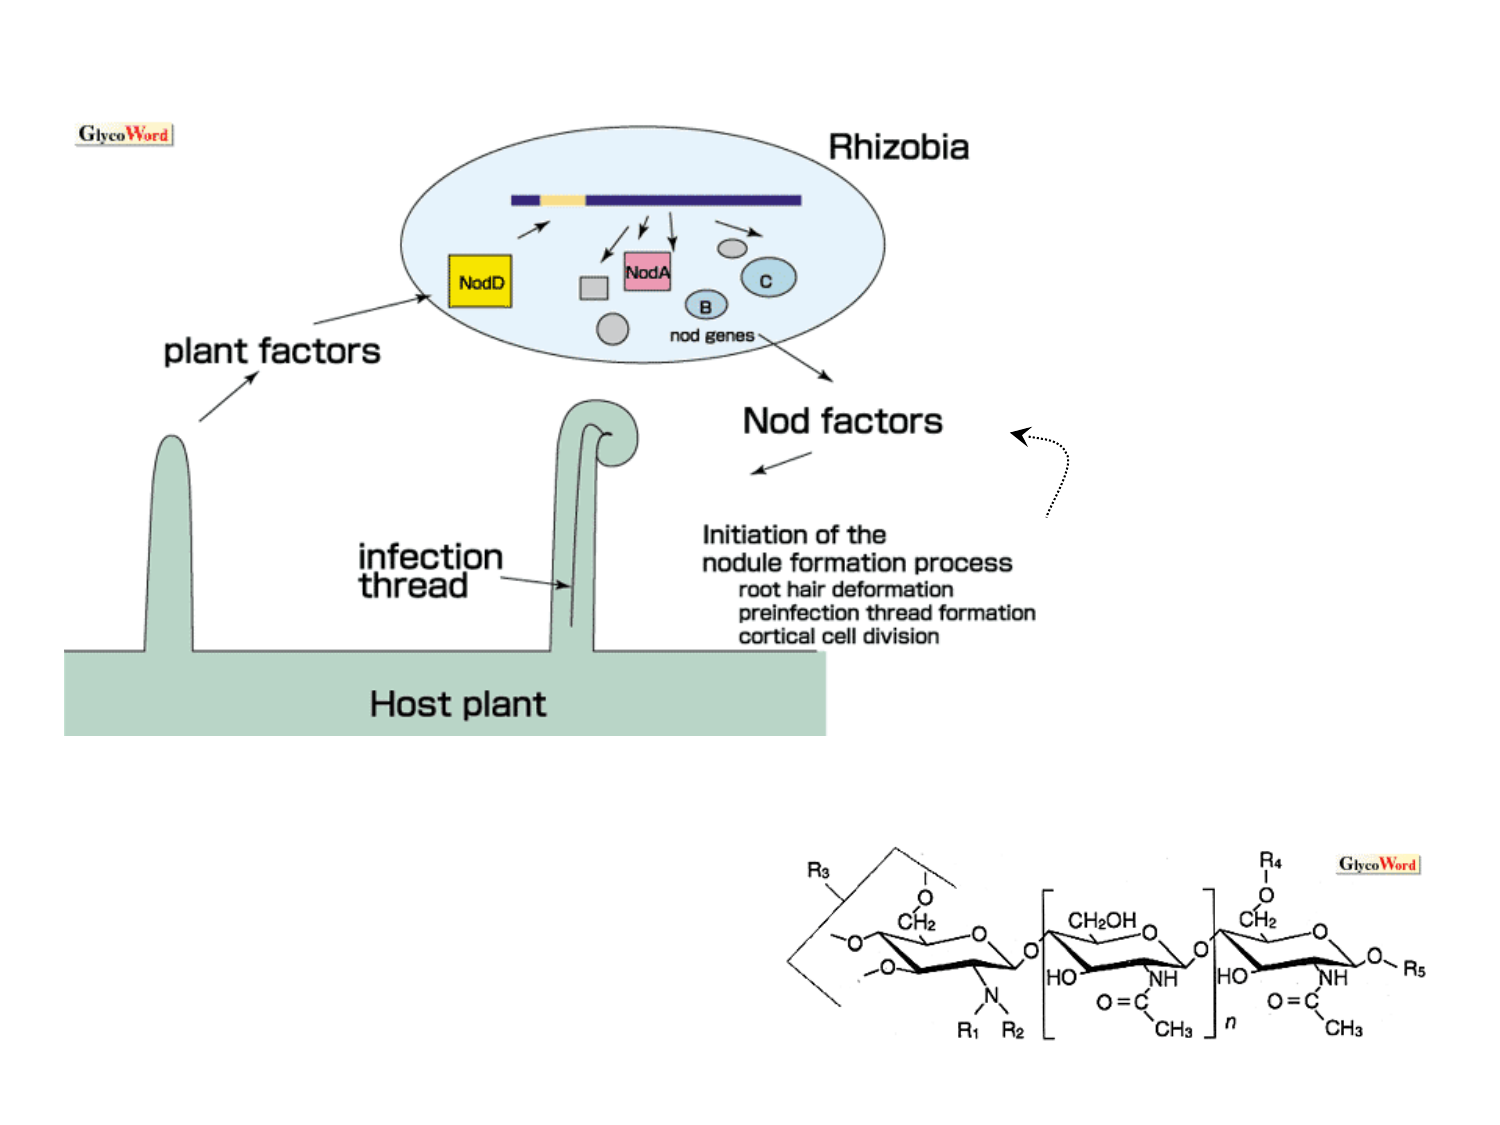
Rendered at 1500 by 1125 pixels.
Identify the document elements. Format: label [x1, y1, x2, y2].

picture [64, 113, 1050, 736]
picture [785, 846, 1430, 1054]
